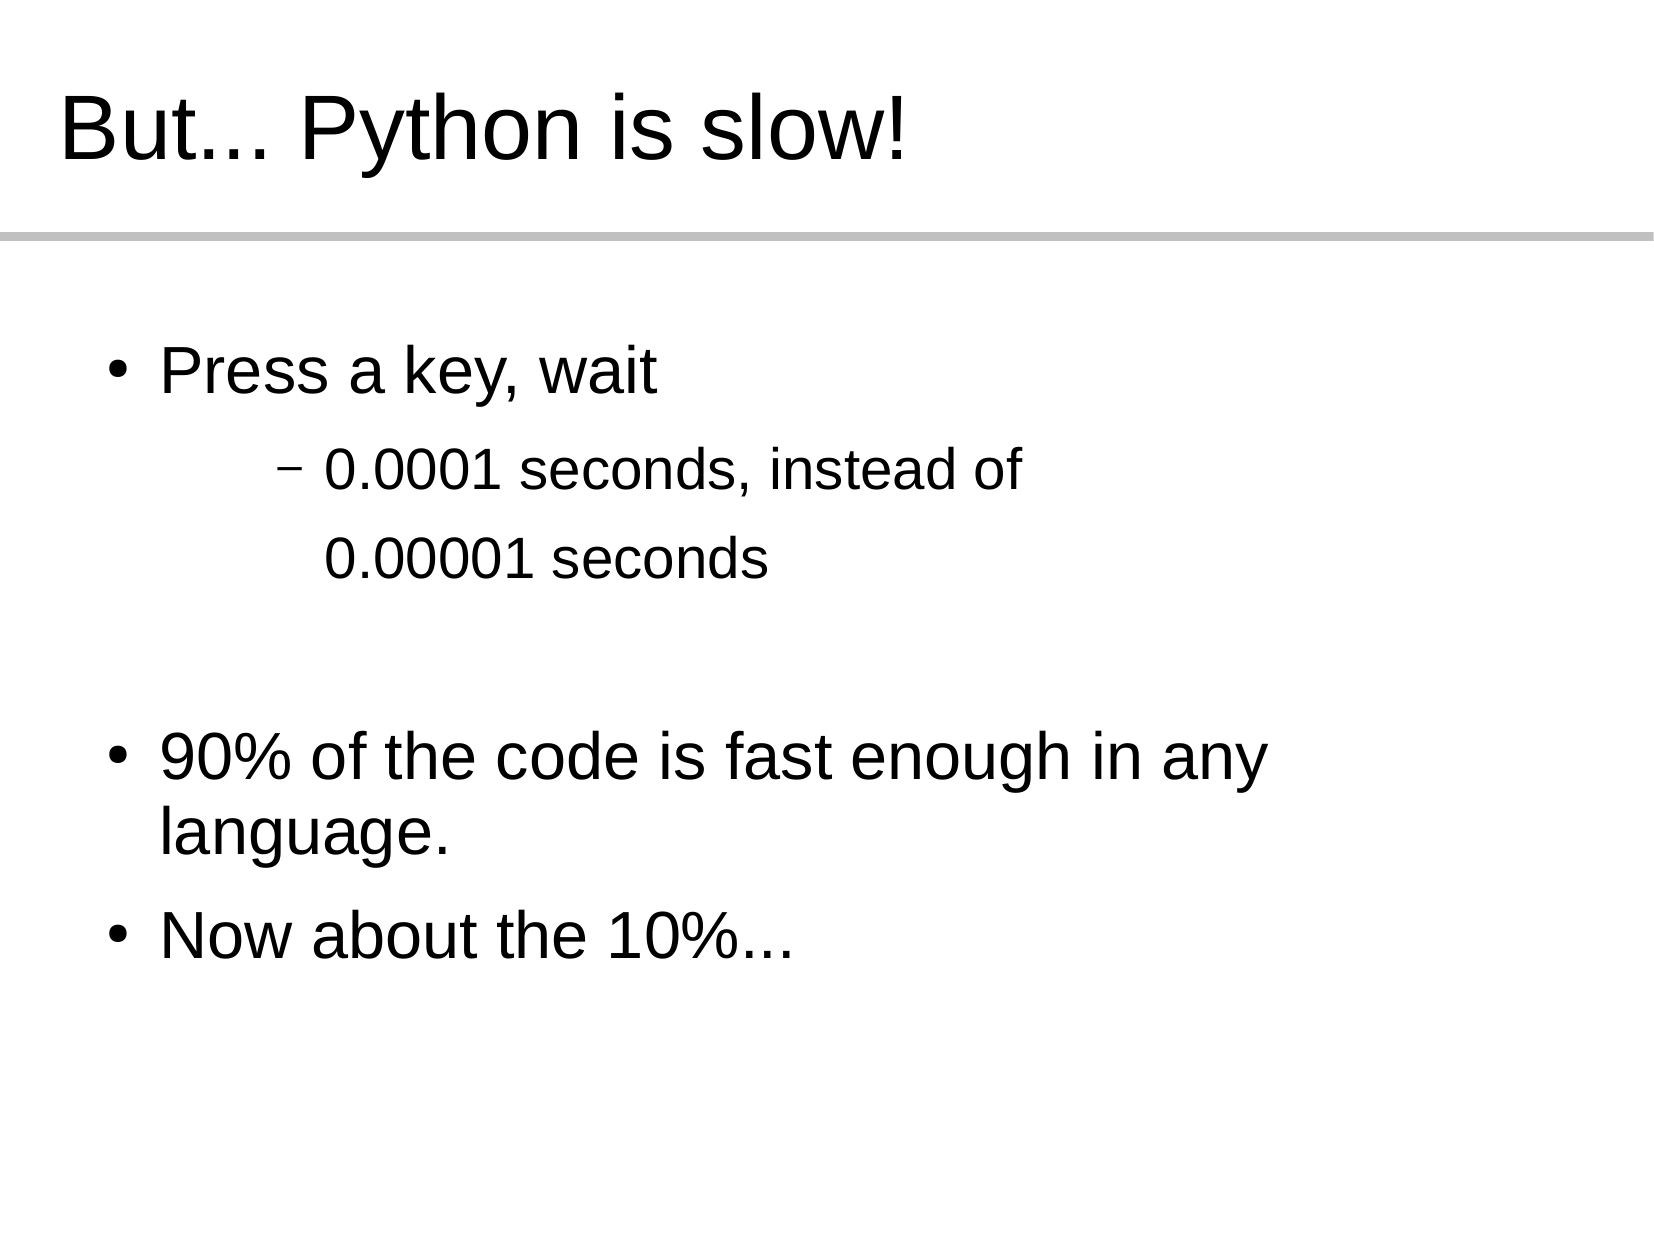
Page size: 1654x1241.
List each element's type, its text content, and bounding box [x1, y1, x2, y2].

list Press a key, wait 0.0001 seconds, instead of 0.00001 seconds 90% of the code is fast enough in any language. Now about the 10%... [88, 333, 1571, 1152]
title But... Python is slow! [59, 49, 1595, 207]
